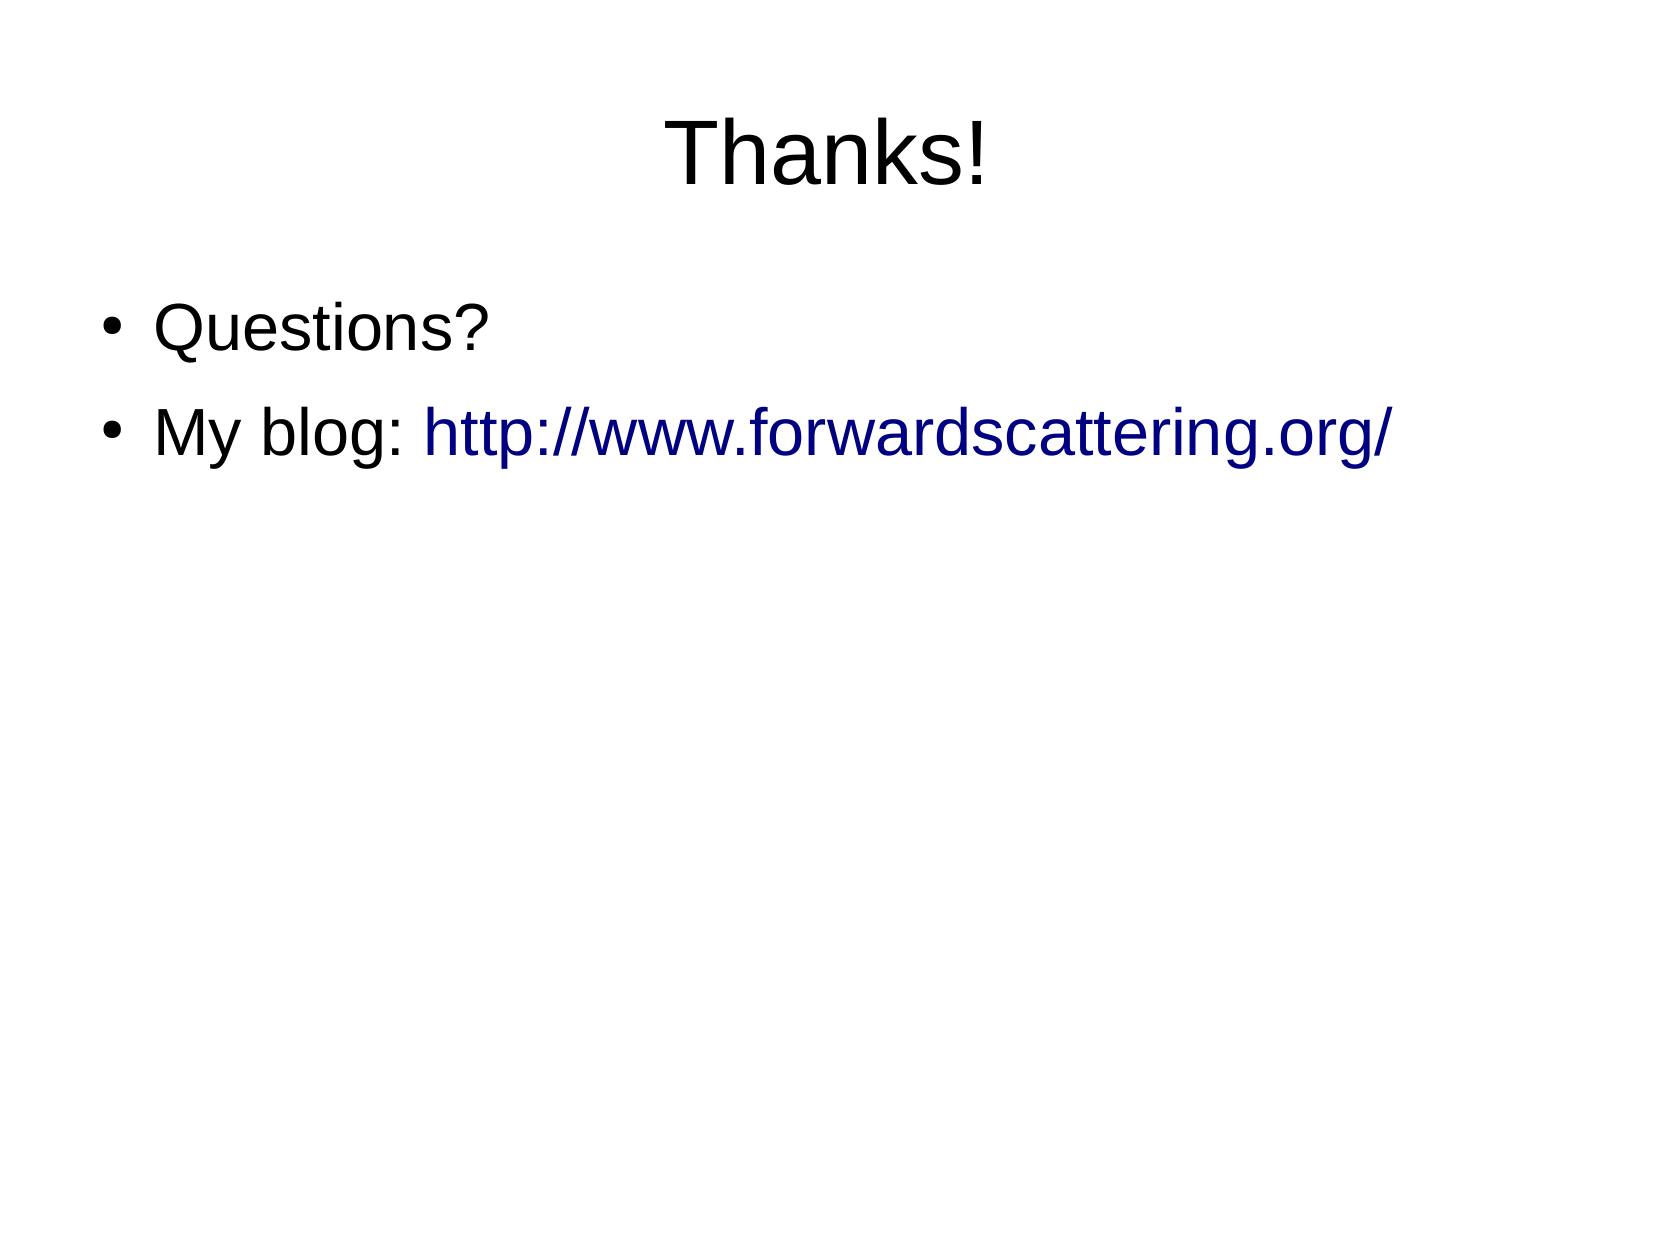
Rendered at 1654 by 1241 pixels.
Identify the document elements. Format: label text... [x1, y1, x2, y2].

list Questions? My blog: http://www.forwardscattering.org/ [82, 290, 1571, 1010]
title Thanks! [82, 49, 1571, 257]
